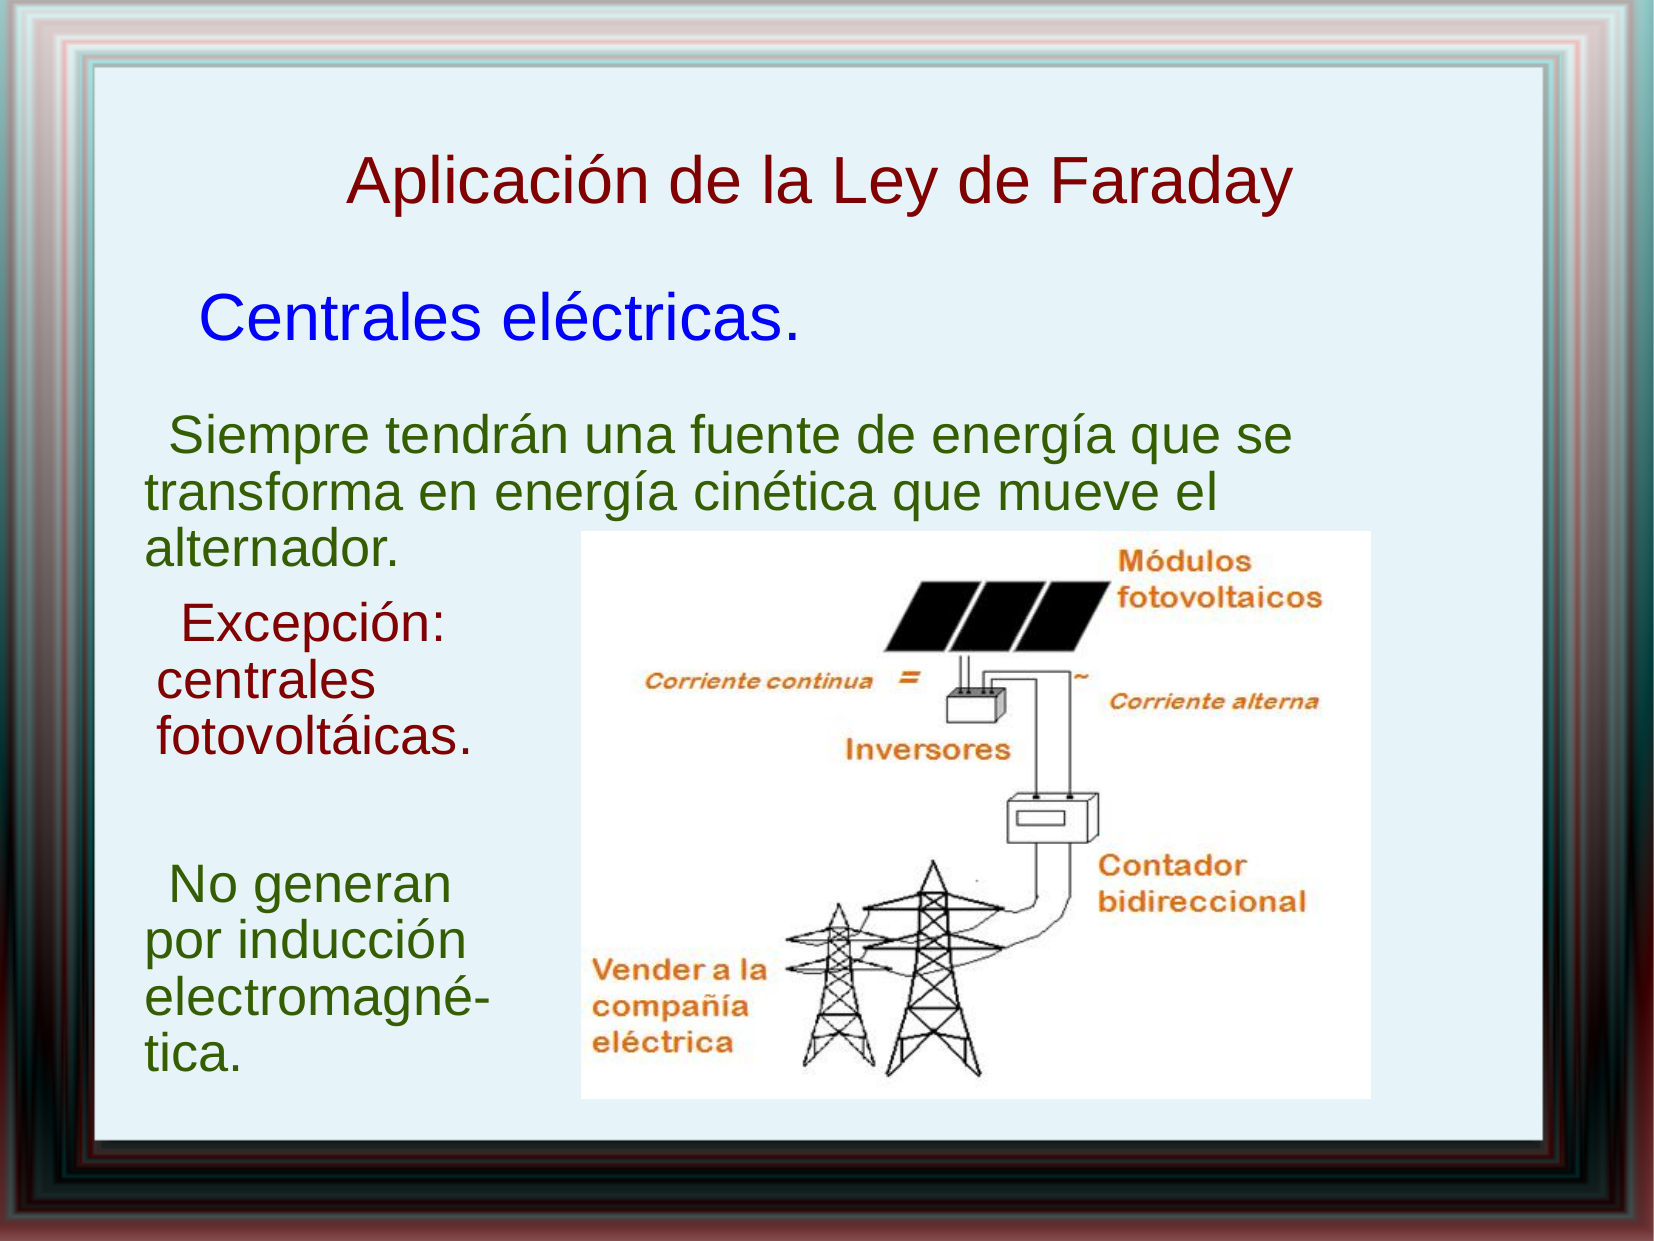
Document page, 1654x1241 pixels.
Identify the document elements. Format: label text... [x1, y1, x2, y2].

text_box Aplicación de la Ley de Faraday [271, 141, 1371, 217]
text_box Centrales eléctricas. [153, 277, 1288, 368]
text_box No generan por inducción electromagné-tica. [129, 850, 520, 1095]
text_box Siempre tendrán una fuente de energía que se transforma en energía cinética que mueve el alternador. [129, 401, 1453, 590]
text_box Excepción: centrales fotovoltáicas. [141, 590, 508, 778]
picture [0, 0, 1654, 1241]
